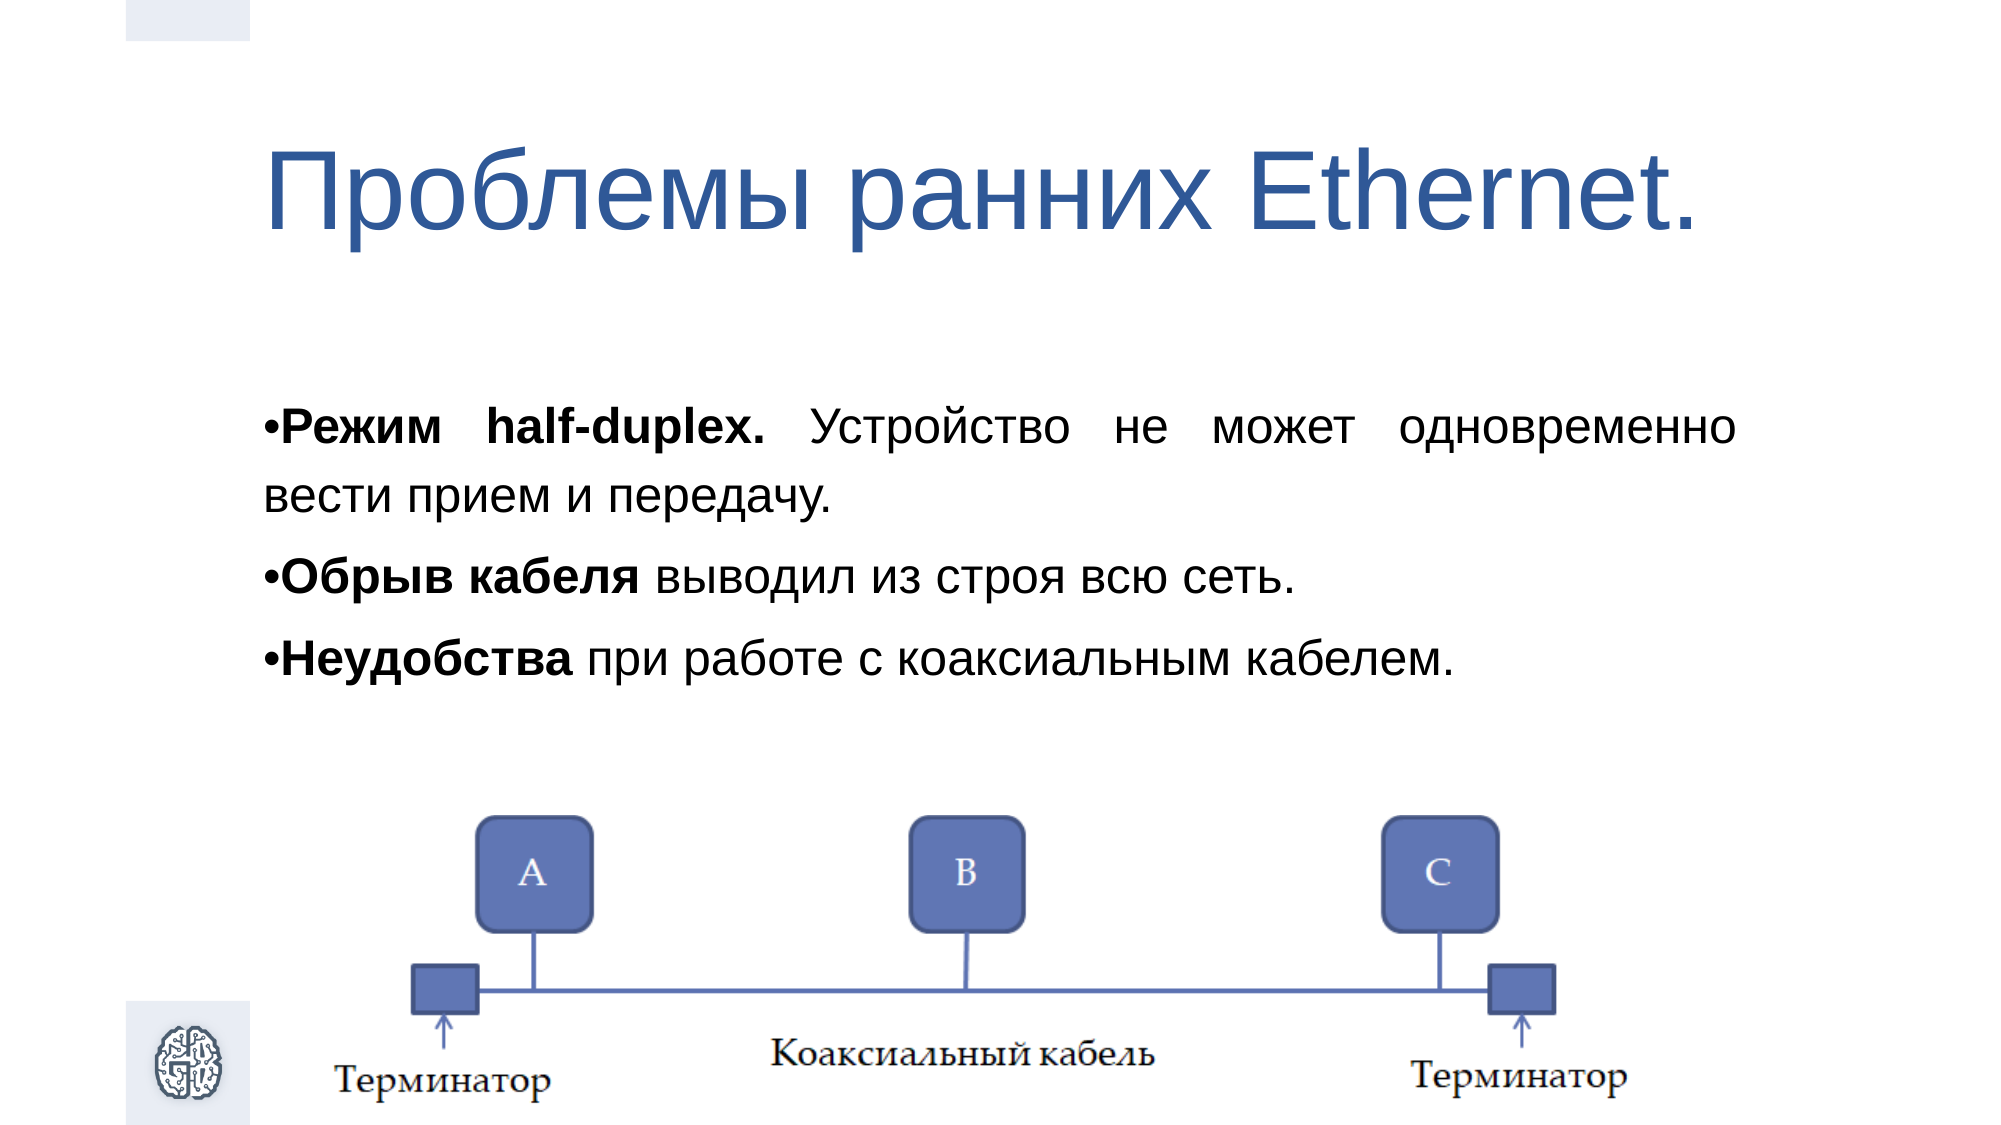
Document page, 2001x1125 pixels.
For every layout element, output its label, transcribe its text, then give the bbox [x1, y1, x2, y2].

title Проблемы ранних Ethernet. [248, 69, 1752, 274]
picture [144, 1016, 232, 1110]
picture [311, 815, 1652, 1125]
list •Режим half-duplex. Устройство не может одновременно вести прием и передачу. •Обрыв кабеля выводил из строя всю сеть. •Неудобства при работе с коаксиальным кабелем. [248, 274, 1752, 862]
